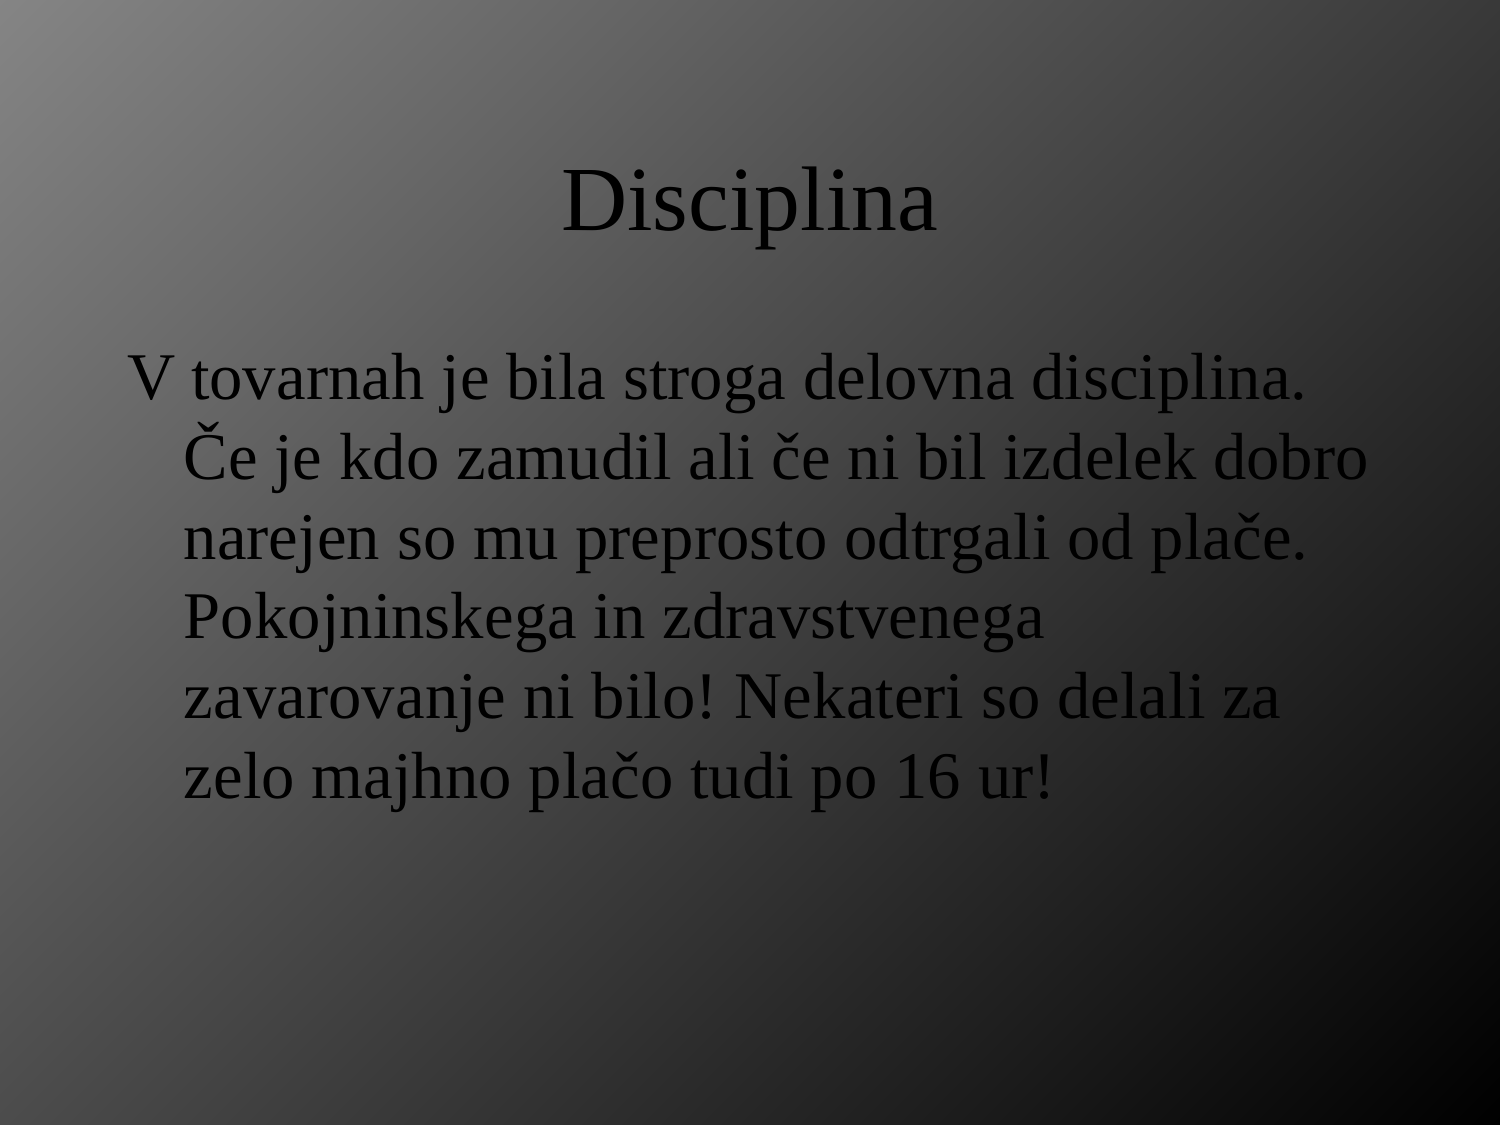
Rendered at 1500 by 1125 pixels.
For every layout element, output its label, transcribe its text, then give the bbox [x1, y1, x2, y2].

list V tovarnah je bila stroga delovna disciplina. Če je kdo zamudil ali če ni bil izdelek dobro narejen so mu preprosto odtrgali od plače. Pokojninskega in zdravstvenega zavarovanje ni bilo! Nekateri so delali za zelo majhno plačo tudi po 16 ur! [112, 324, 1388, 1000]
title Disciplina [112, 99, 1388, 288]
